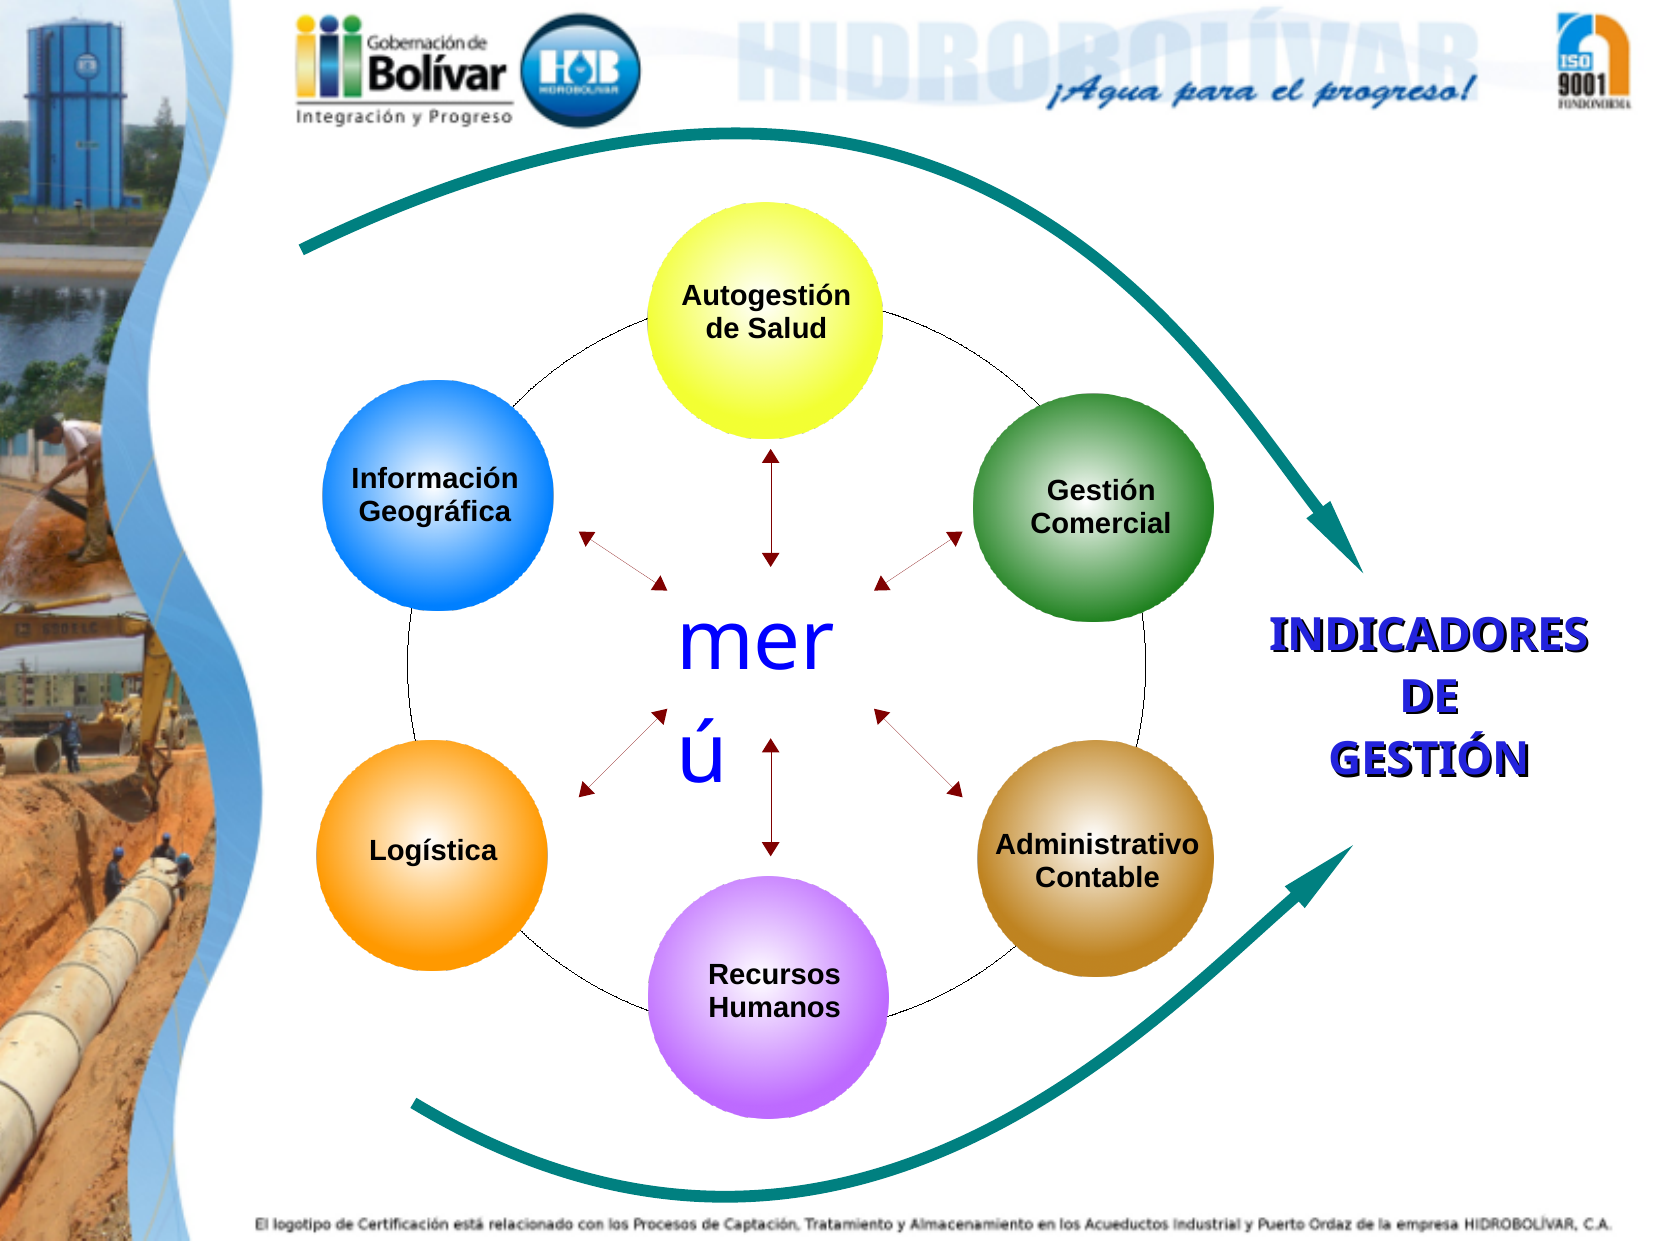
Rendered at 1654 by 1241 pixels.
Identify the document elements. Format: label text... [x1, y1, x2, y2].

text_box Recursos Humanos [693, 950, 857, 1040]
text_box Gestión Comercial [1015, 466, 1188, 556]
picture [0, 0, 1654, 1241]
text_box merú [661, 572, 898, 704]
text_box Autogestión de Salud [666, 271, 867, 361]
text_box Logística [354, 826, 513, 875]
text_box INDICADORES DE GESTIÓN [1222, 593, 1636, 800]
text_box Administrativo Contable [980, 820, 1215, 922]
text_box Información Geográfica [336, 454, 534, 544]
